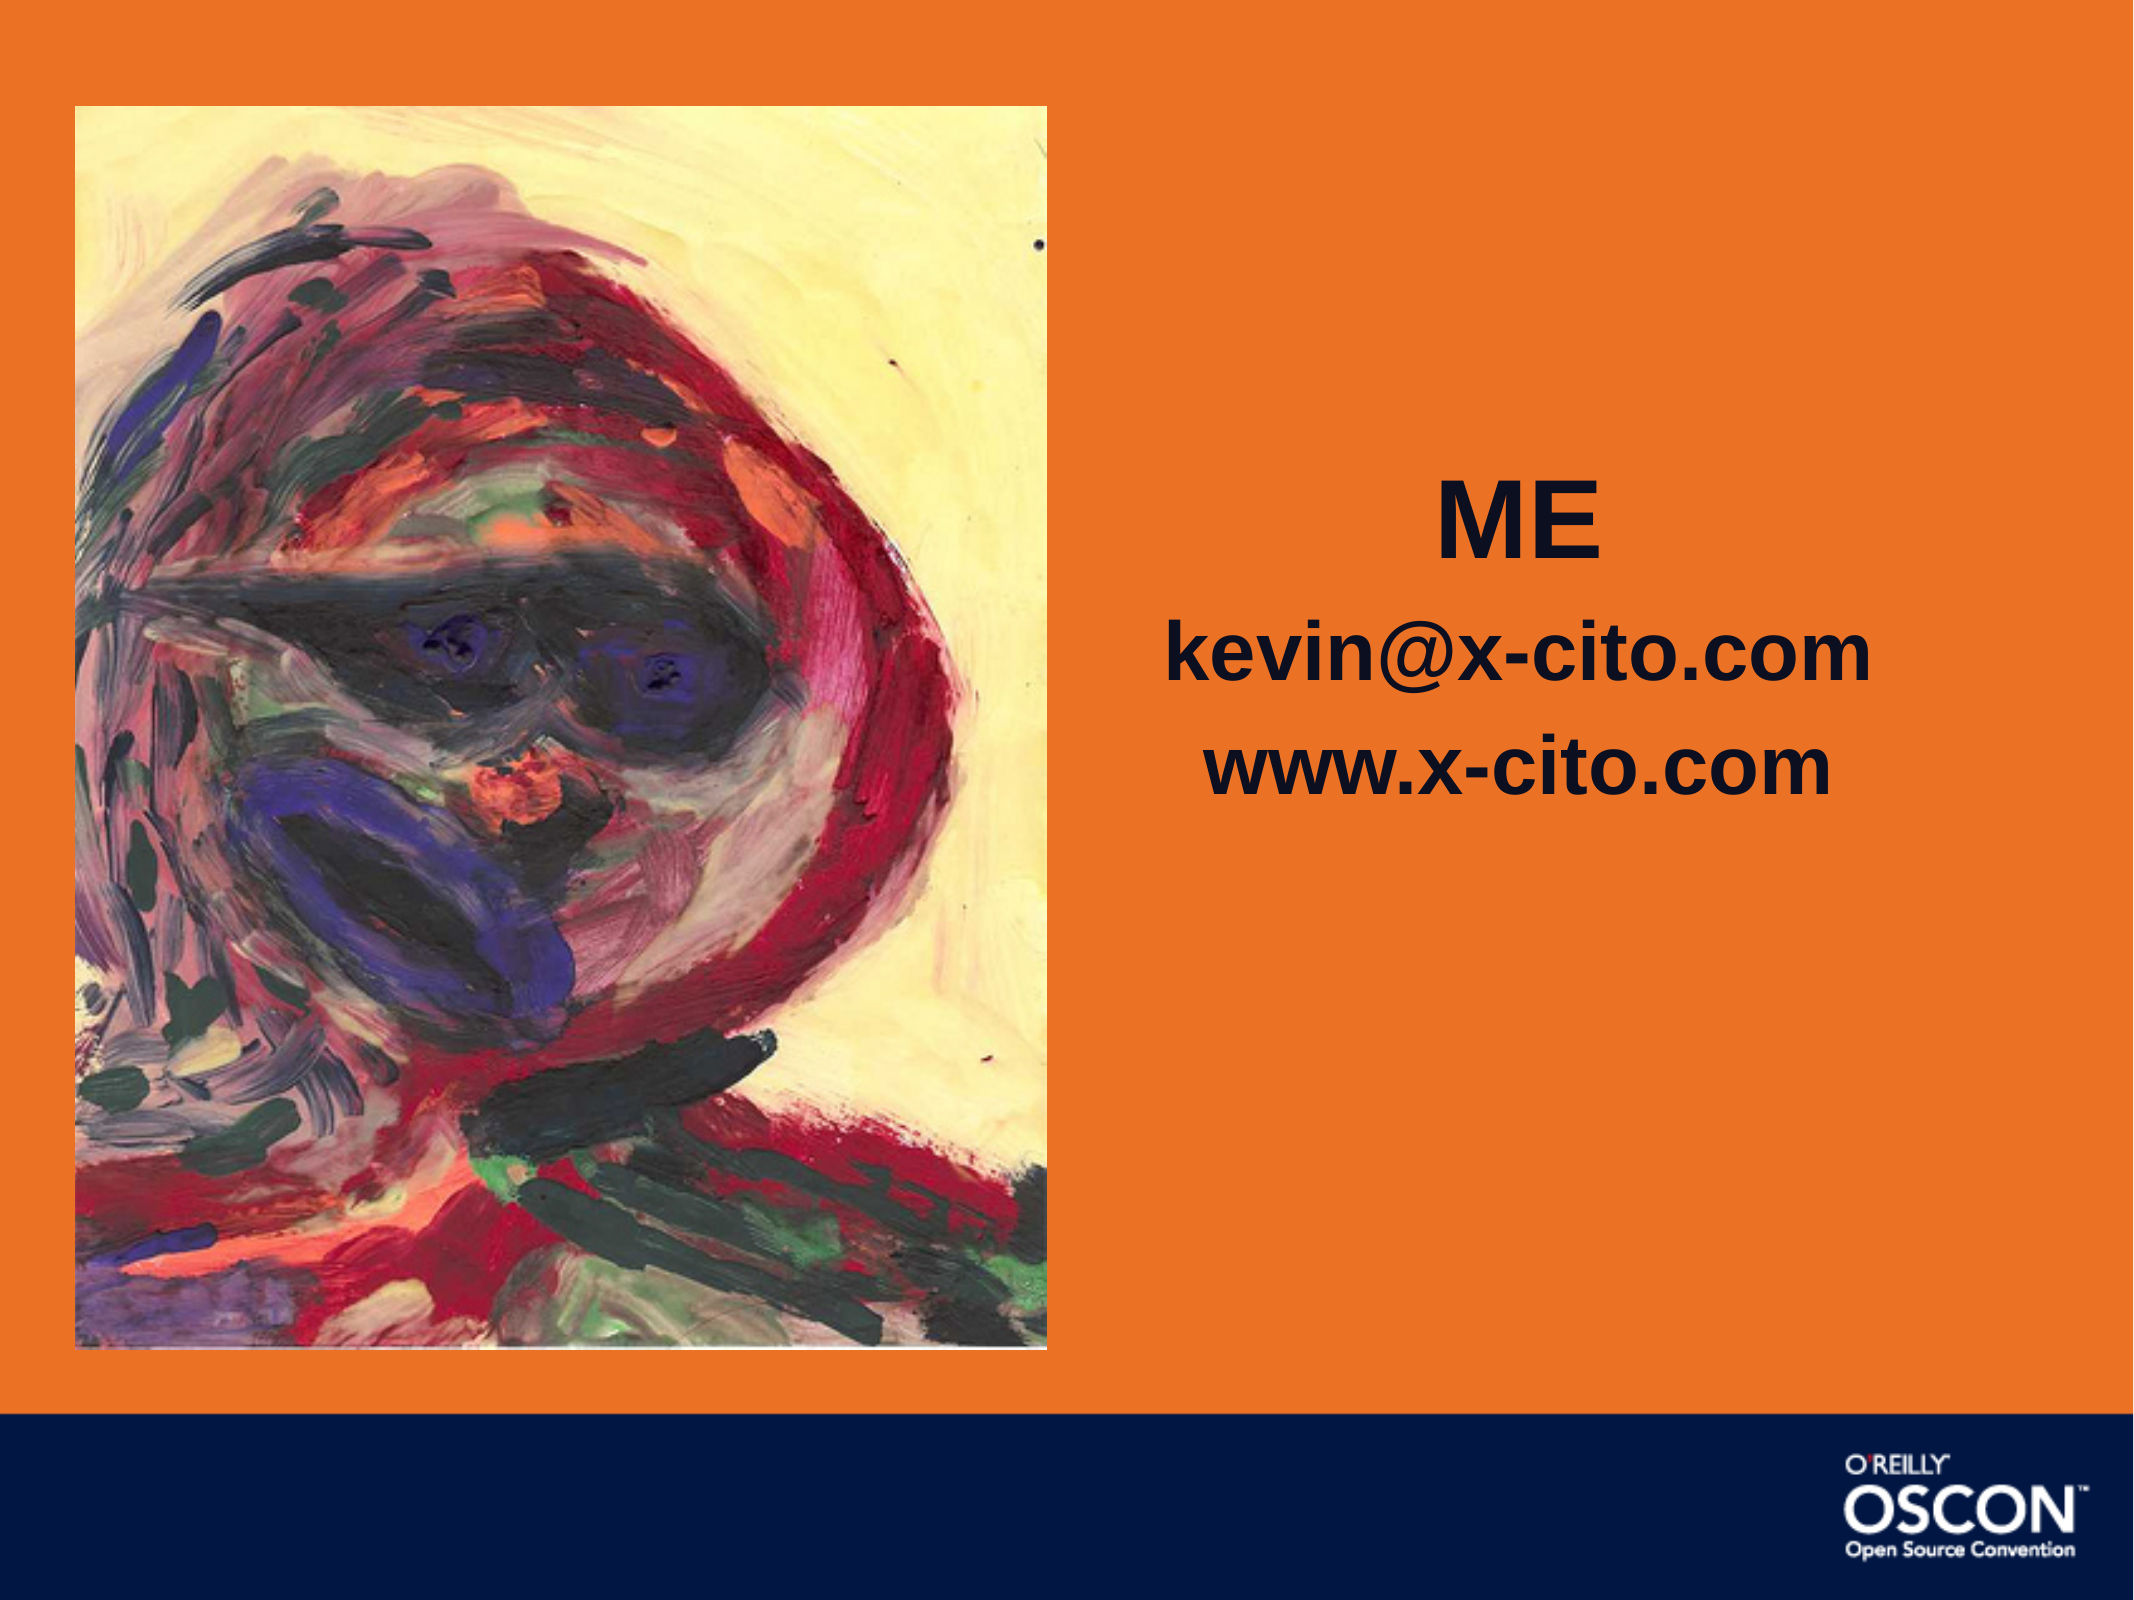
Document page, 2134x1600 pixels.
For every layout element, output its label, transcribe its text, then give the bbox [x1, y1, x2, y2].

subtitle ME kevin@x-cito.com www.x-cito.com [1087, 15, 1951, 1406]
picture [0, 0, 2134, 1600]
